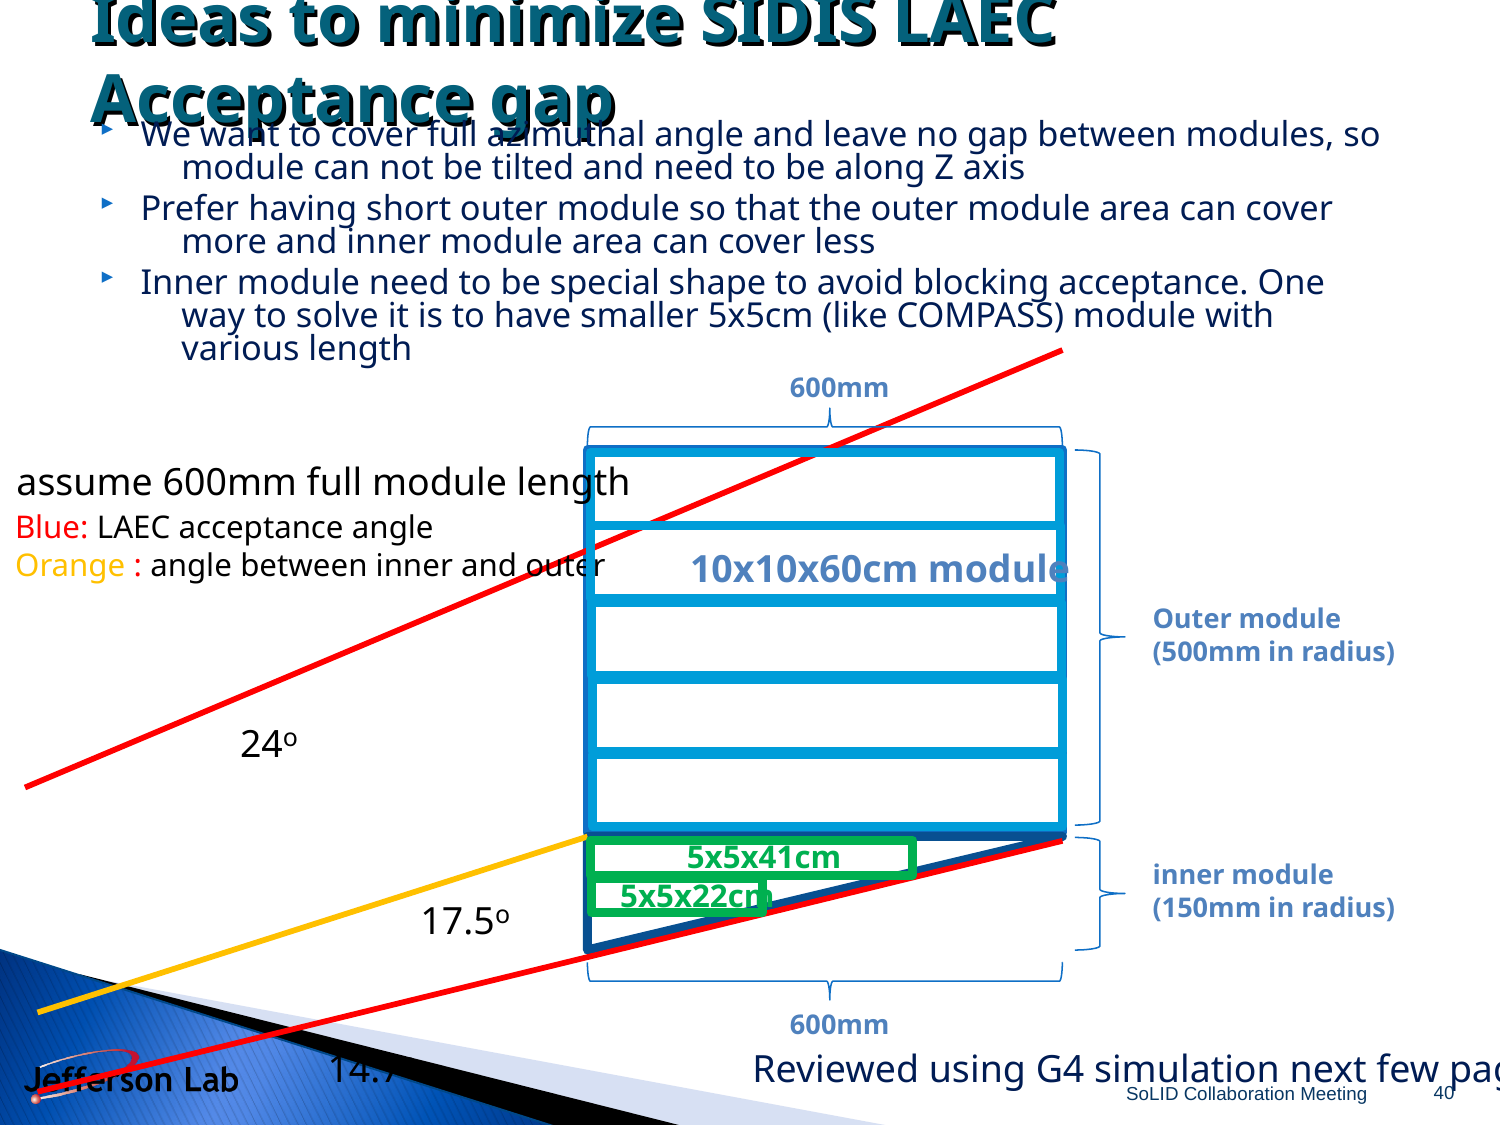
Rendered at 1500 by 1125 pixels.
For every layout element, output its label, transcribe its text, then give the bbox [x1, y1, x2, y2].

text_box SoLID Collaboration Meeting [1074, 1051, 1418, 1112]
text_box 14.7o [313, 1037, 432, 1098]
text_box 40 [1418, 1051, 1479, 1112]
text_box 5x5x22cm [605, 869, 790, 921]
title Ideas to minimize SIDIS LAEC Acceptance gap [75, 0, 1426, 150]
text_box 5x5x41cm [672, 830, 857, 882]
text_box inner module (150mm in radius) [1138, 850, 1410, 930]
text_box 17.5o [405, 889, 525, 949]
list We want to cover full azimuthal angle and leave no gap between modules, so module can not be tilted and need to be along Z axis Prefer having short outer module so that the outer module area can cover more and inner module area can cover less Inner module need to be special shape to avoid blocking acceptance. One way to solve it is to have smaller 5x5cm (like COMPASS) module with various length [50, 112, 1413, 376]
text_box assume 600mm full module length [1, 450, 646, 510]
text_box 600mm [775, 362, 905, 410]
text_box 24o [225, 712, 313, 773]
text_box Blue: LAEC acceptance angle Orange : angle between inner and outer [0, 500, 586, 590]
text_box 10x10x60cm module [675, 537, 1086, 598]
text_box 600mm [775, 1000, 905, 1037]
text_box Outer module (500mm in radius) [1138, 594, 1410, 674]
text_box Blue: LAEC acceptance angle Orange : angle between inner and outer [595, 530, 621, 590]
text_box Reviewed using G4 simulation next few pages [737, 1037, 1500, 1098]
